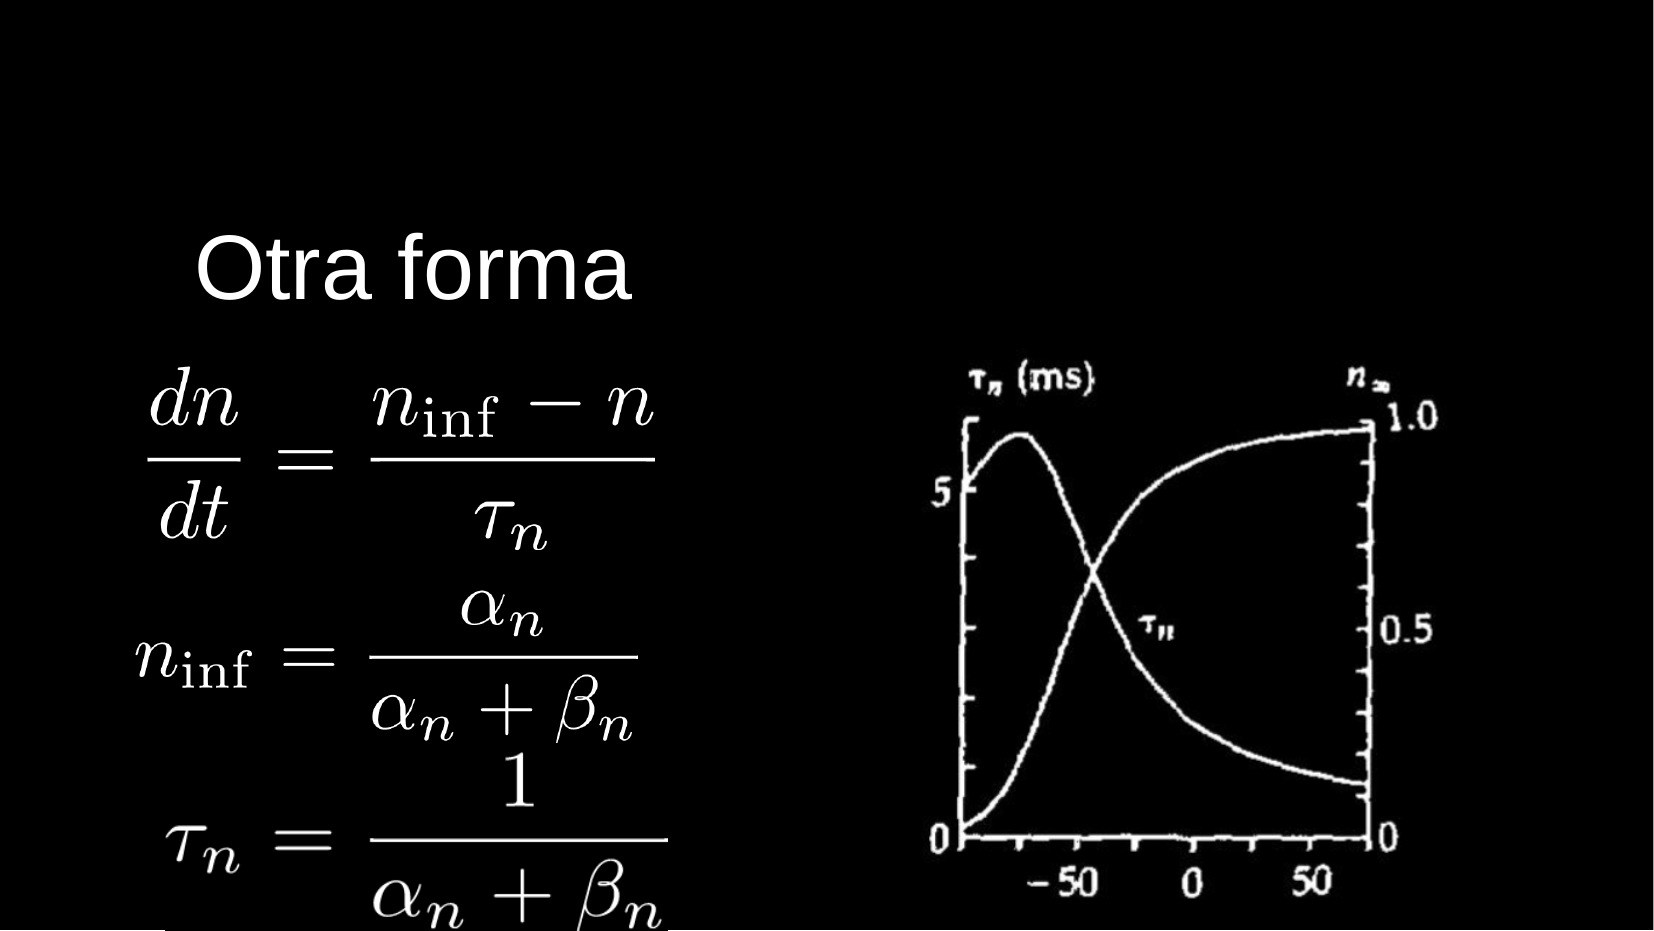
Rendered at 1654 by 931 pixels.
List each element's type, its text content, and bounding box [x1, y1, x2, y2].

title Otra forma [29, 190, 798, 346]
picture [135, 590, 638, 744]
picture [147, 366, 655, 550]
picture [165, 752, 668, 931]
picture [906, 324, 1447, 916]
